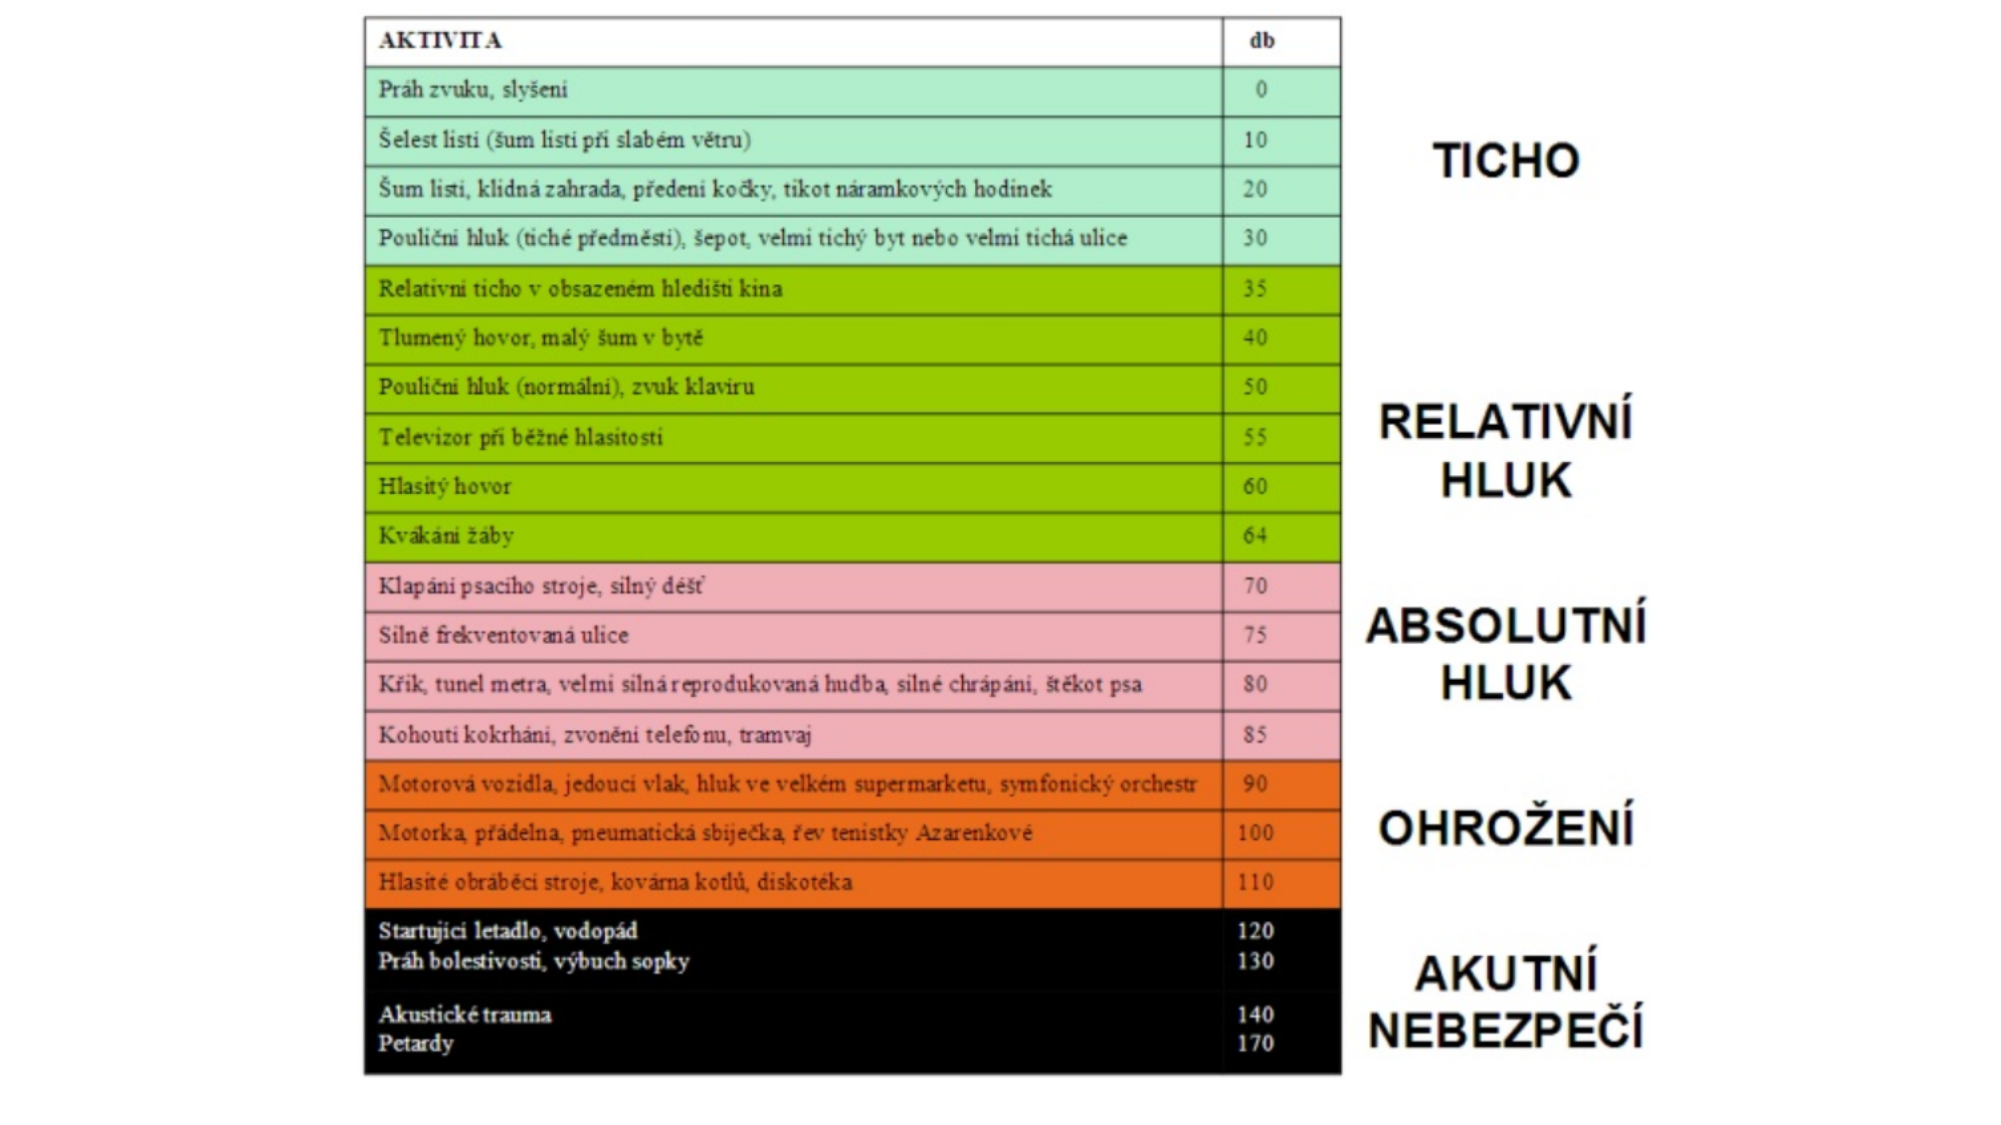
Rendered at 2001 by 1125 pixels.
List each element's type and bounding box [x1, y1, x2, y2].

picture [353, 0, 1701, 1083]
